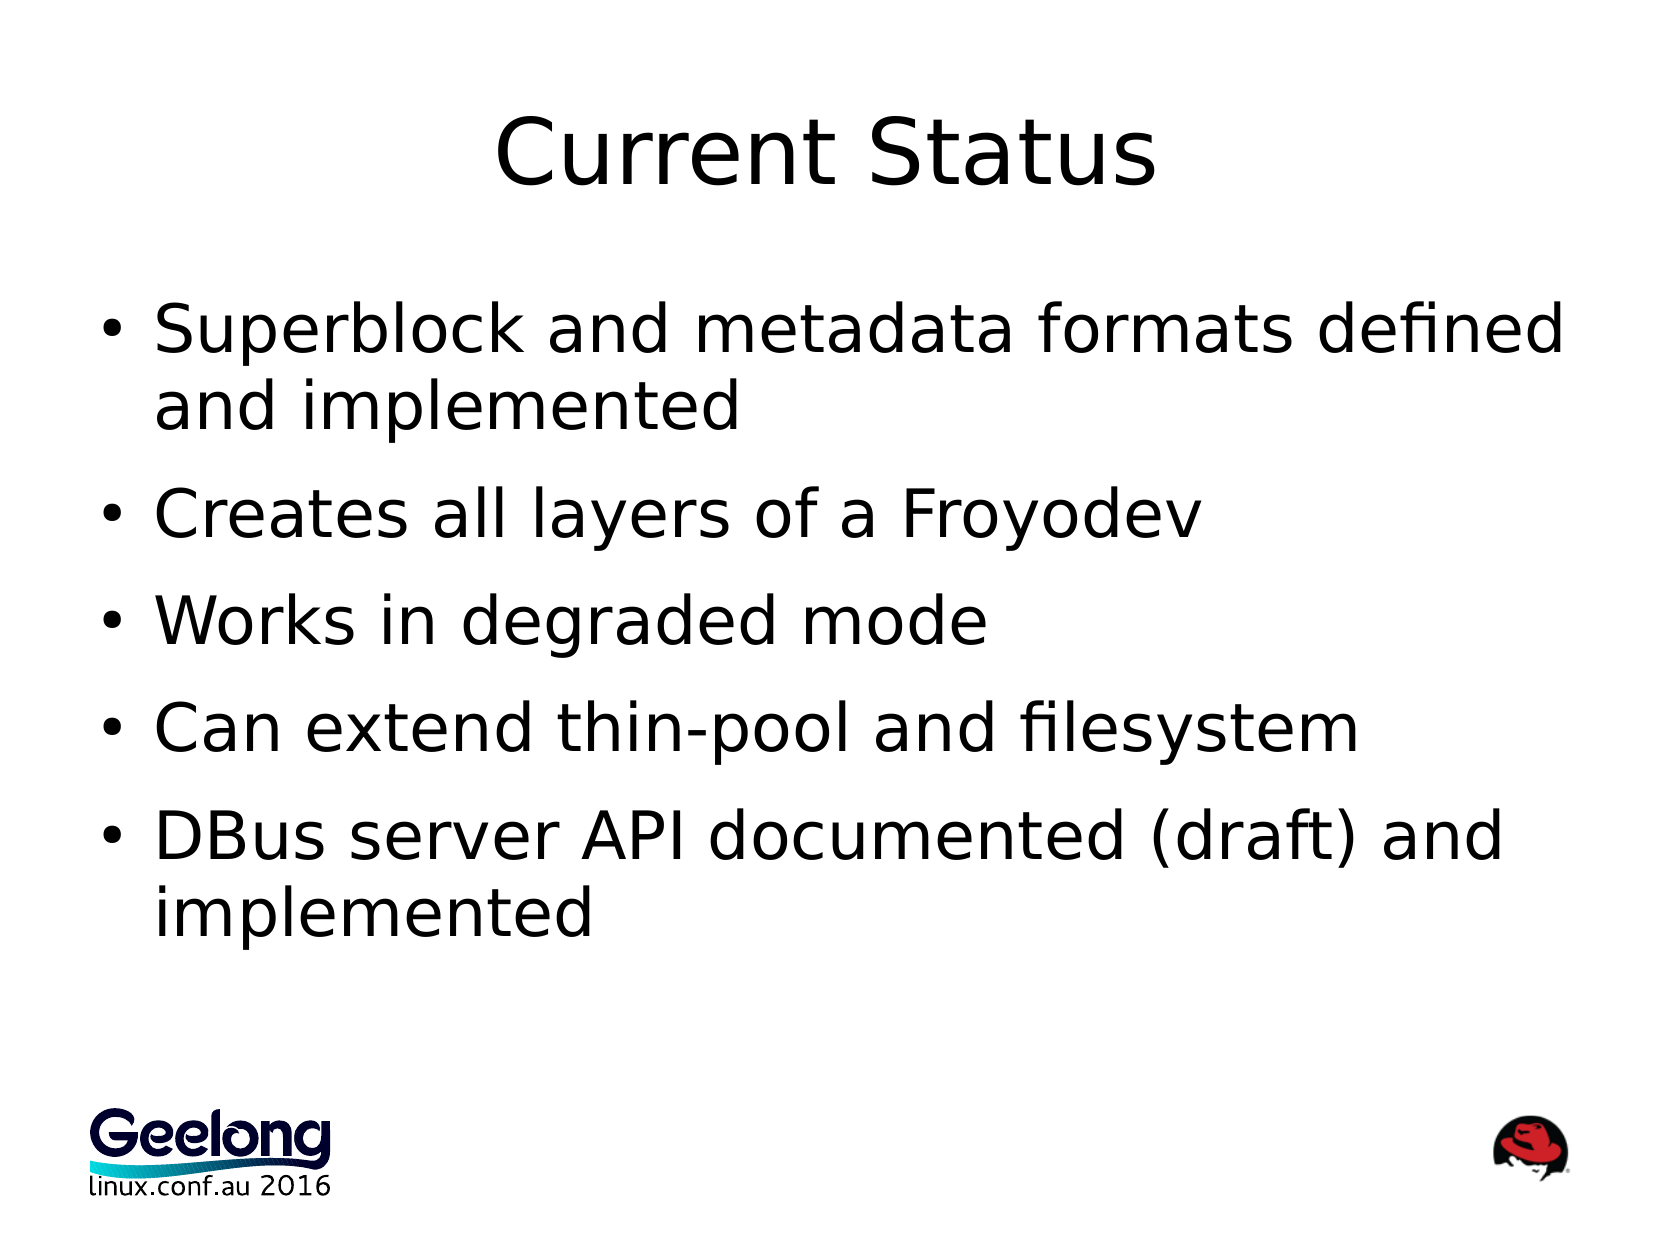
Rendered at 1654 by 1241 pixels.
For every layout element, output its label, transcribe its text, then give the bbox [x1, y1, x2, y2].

title Current Status [82, 49, 1571, 257]
list Superblock and metadata formats defined and implemented Creates all layers of a Froyodev Works in degraded mode Can extend thin-pool and filesystem DBus server API documented (draft) and implemented [82, 290, 1571, 1010]
picture [1492, 1113, 1576, 1191]
